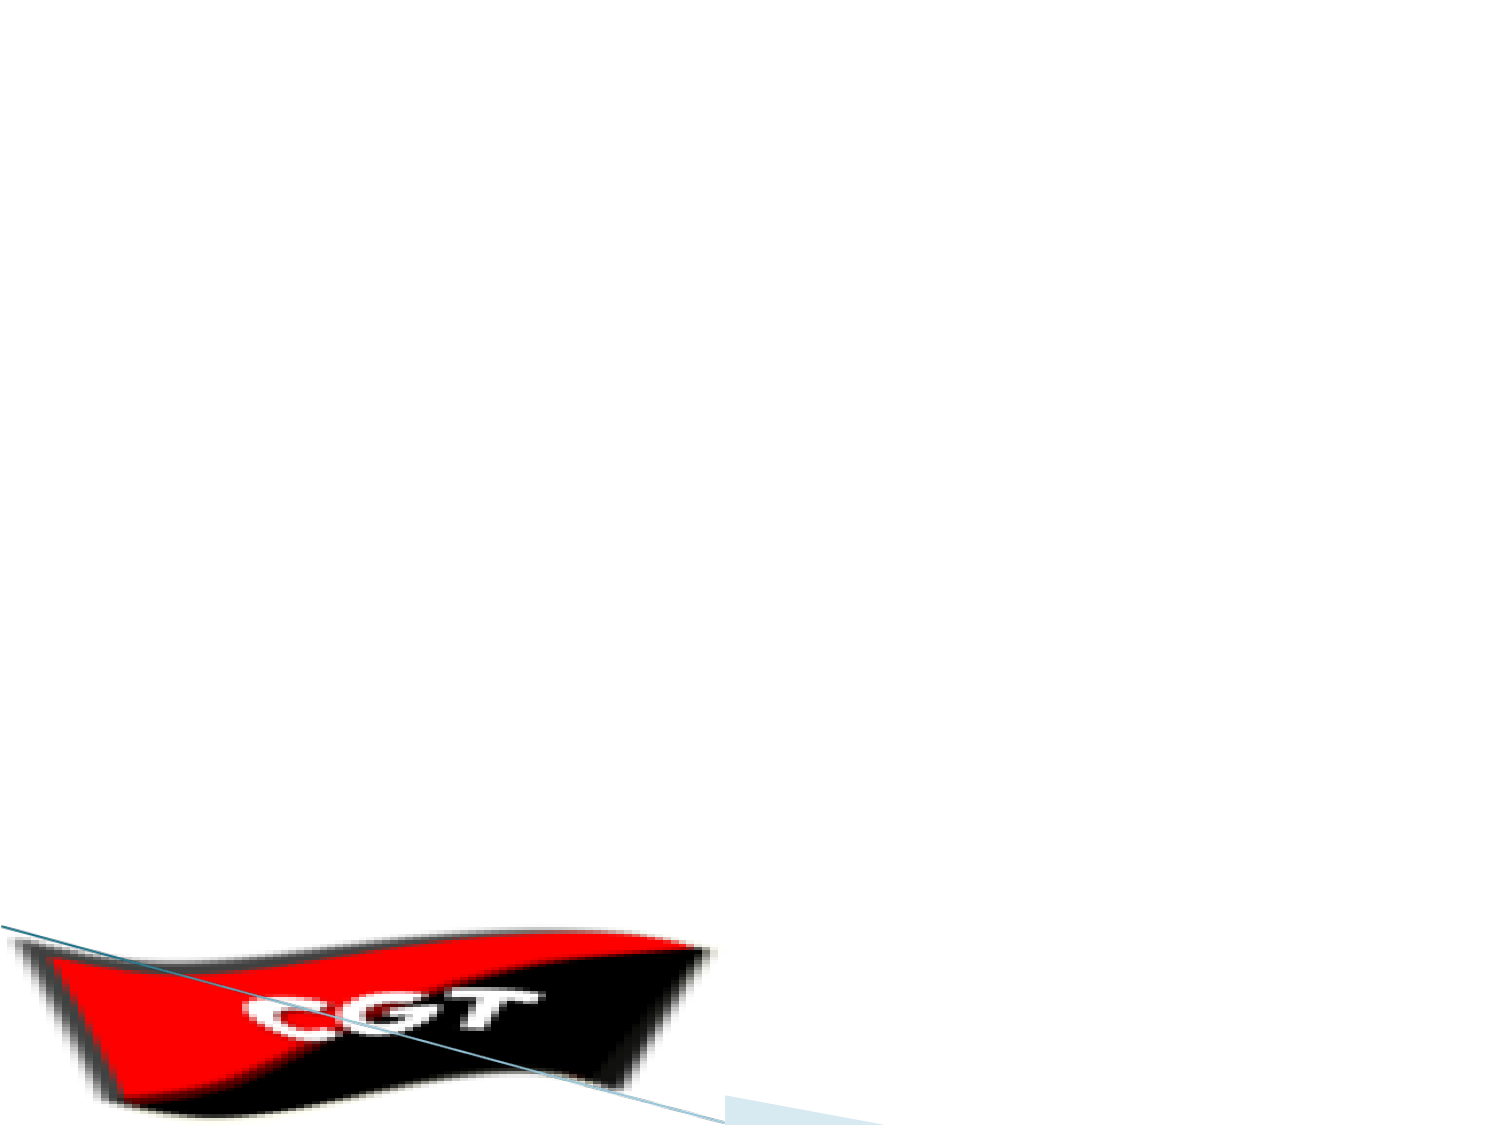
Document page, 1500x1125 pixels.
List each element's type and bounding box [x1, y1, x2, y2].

picture [0, 924, 726, 1125]
